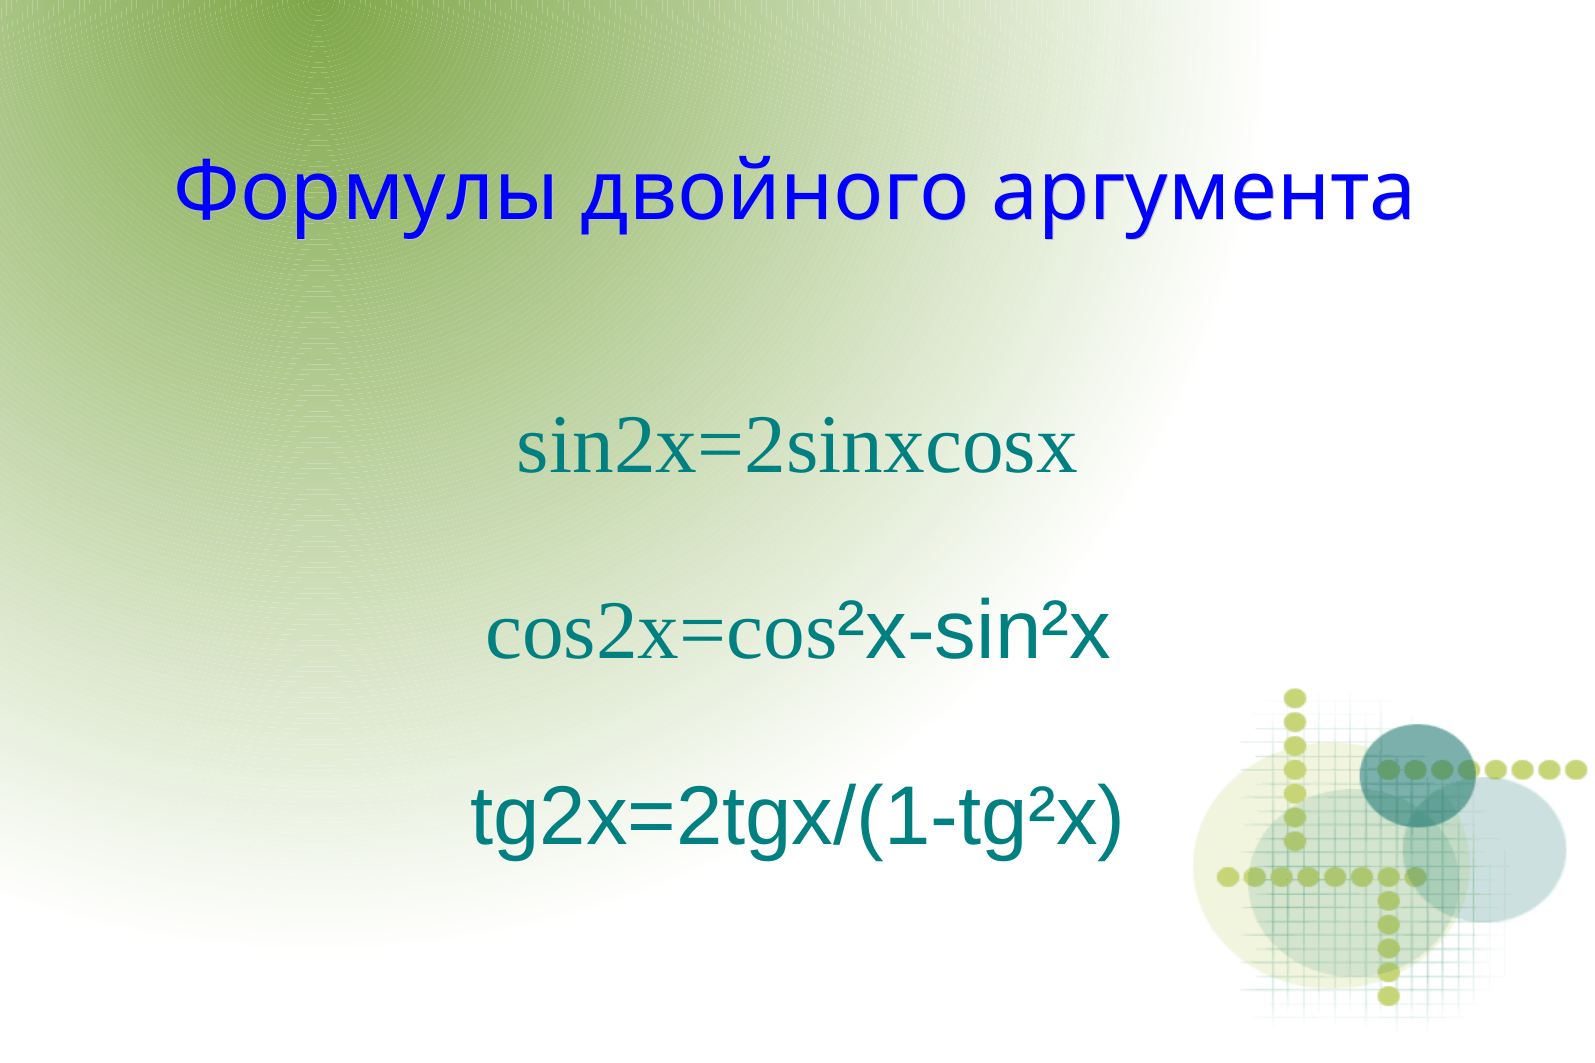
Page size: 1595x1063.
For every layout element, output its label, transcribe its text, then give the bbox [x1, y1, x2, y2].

picture [1180, 678, 1595, 1038]
title Формулы двойного аргумента [114, 143, 1477, 346]
subtitle sin2x=2sinxcosx cos2x=cos²x-sin²x tg2x=2tgx/(1-tg²x) [117, 295, 1479, 966]
